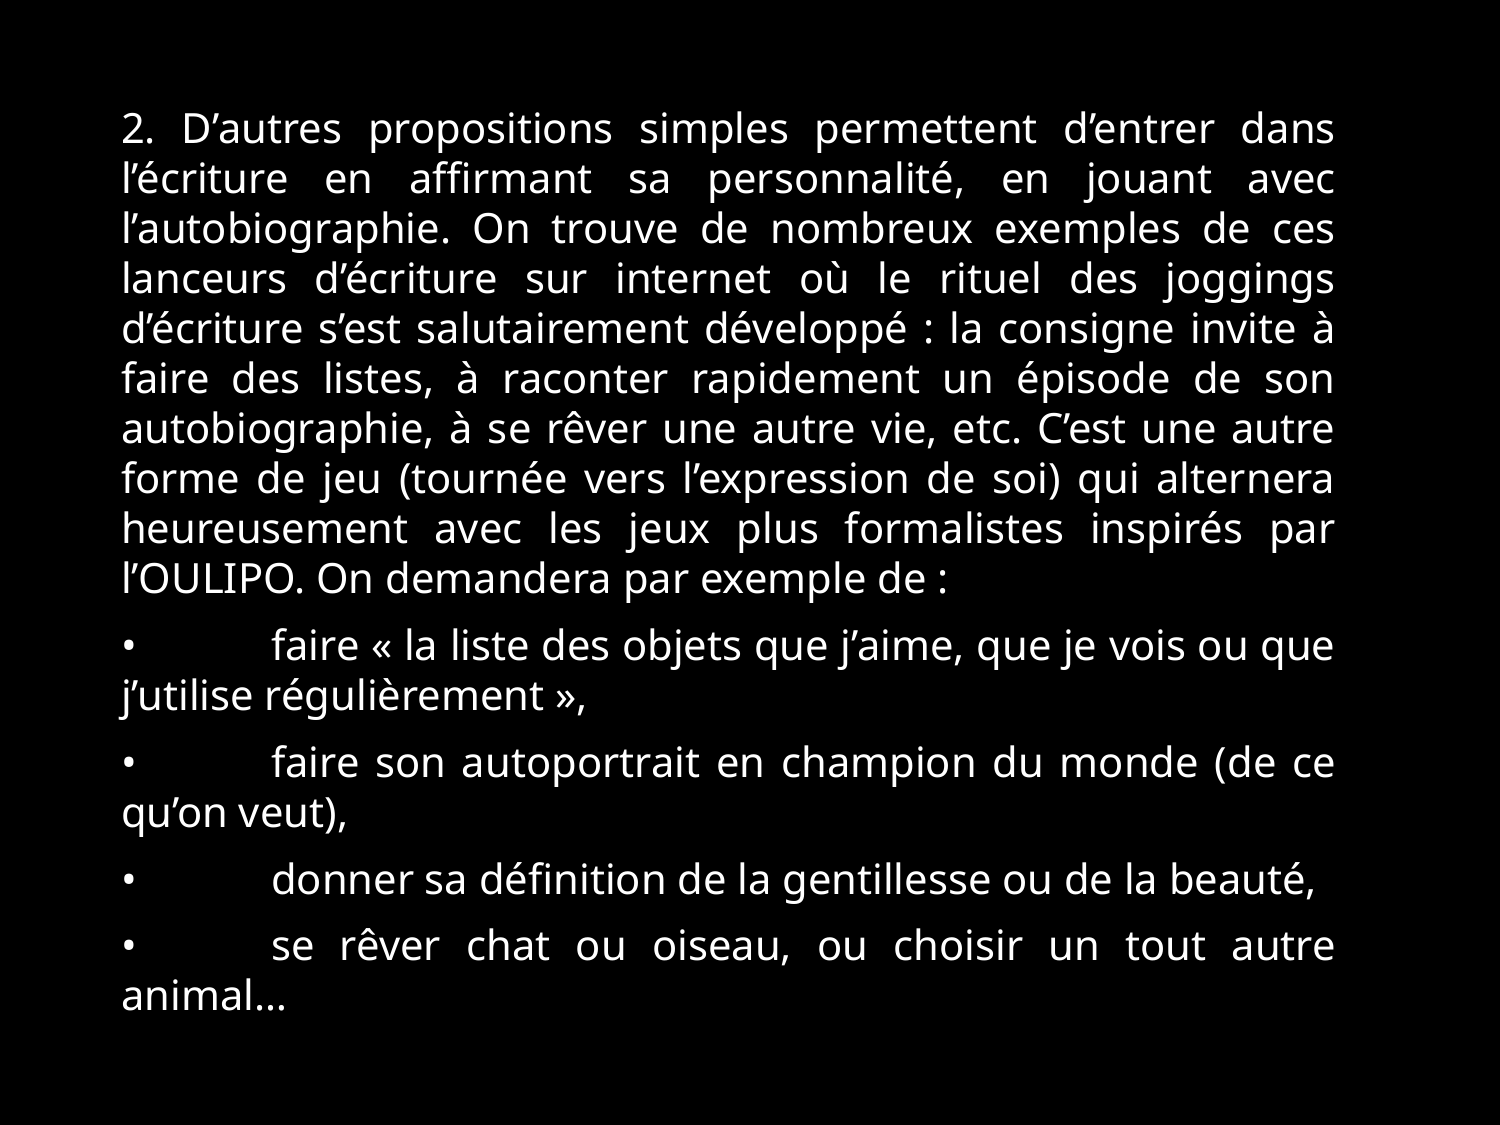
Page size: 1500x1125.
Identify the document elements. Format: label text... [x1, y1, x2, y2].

subtitle 2. D’autres propositions simples permettent d’entrer dans l’écriture en affirmant sa personnalité, en jouant avec l’autobiographie. On trouve de nombreux exemples de ces lanceurs d’écriture sur internet où le rituel des joggings d’écriture s’est salutairement développé : la consigne invite à faire des listes, à raconter rapidement un épisode de son autobiographie, à se rêver une autre vie, etc. C’est une autre forme de jeu (tournée vers l’expression de soi) qui alternera heureusement avec les jeux plus formalistes inspirés par l’OULIPO. On demandera par exemple de : • faire « la liste des objets que j’aime, que je vois ou que j’utilise régulièrement », • faire son autoportrait en champion du monde (de ce qu’on veut), • donner sa définition de la gentillesse ou de la beauté, • se rêver chat ou oiseau, ou choisir un tout autre animal… [106, 94, 1382, 745]
